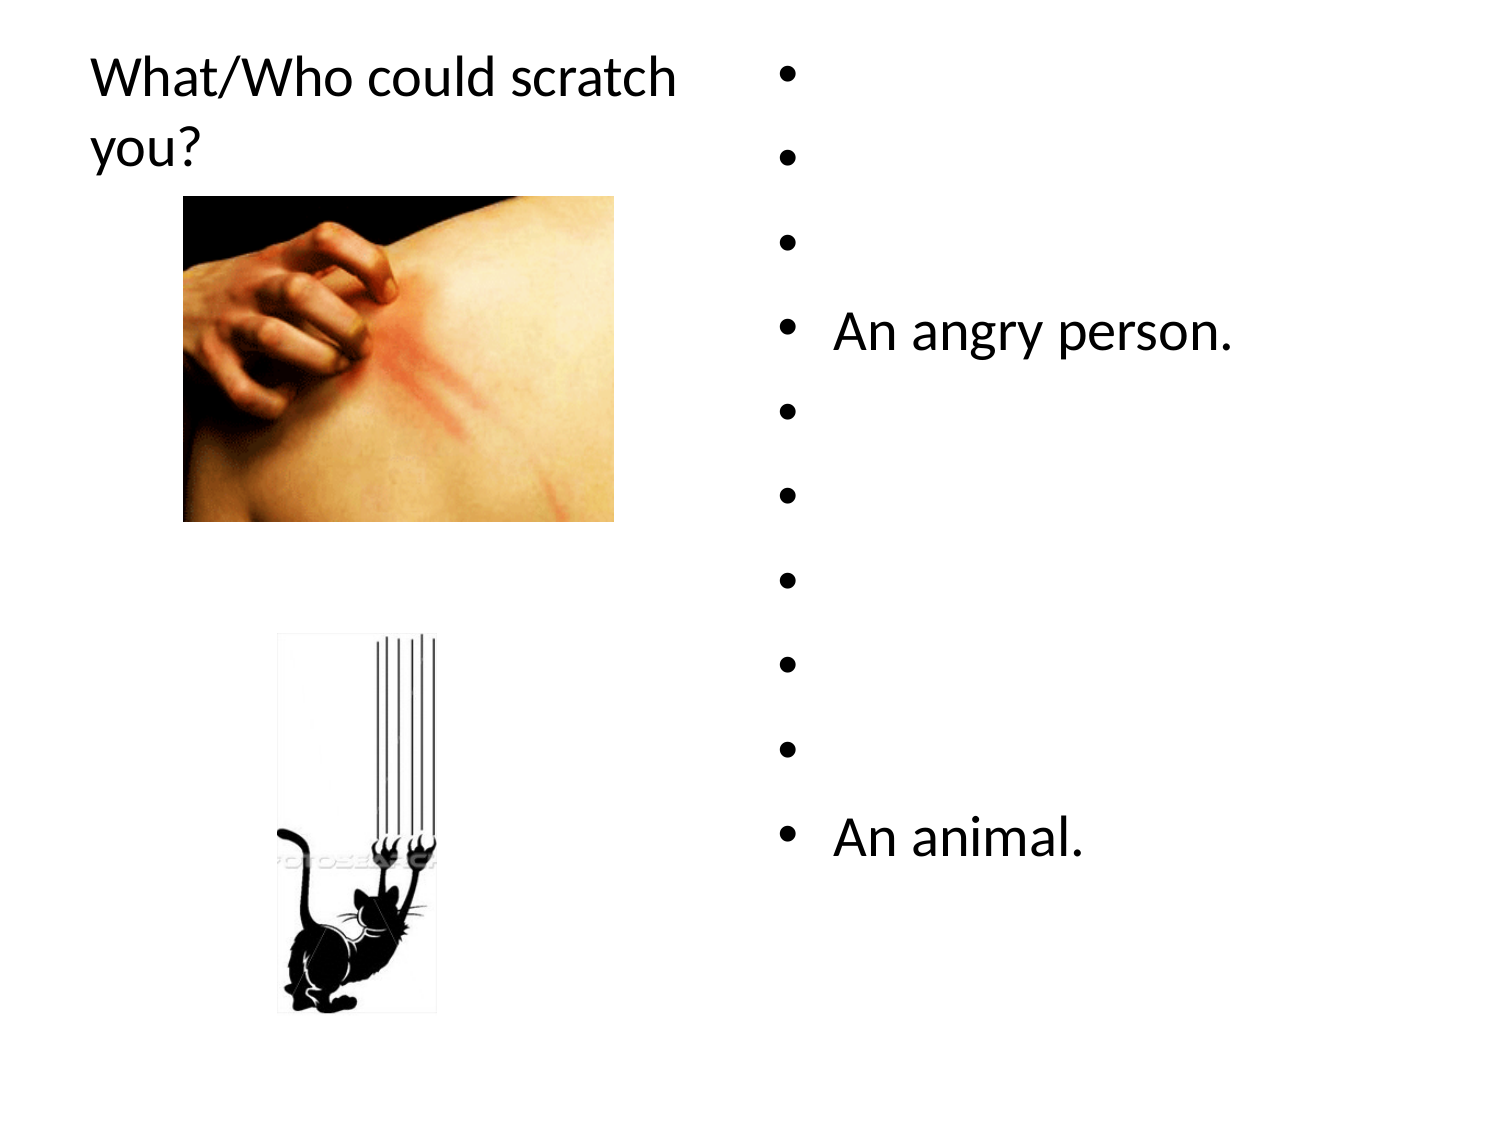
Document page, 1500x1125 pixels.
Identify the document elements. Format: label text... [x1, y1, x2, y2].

list An angry person. An animal. [762, 30, 1426, 1005]
picture [183, 196, 614, 522]
picture [277, 633, 437, 1036]
list What/Who could scratch you? [75, 30, 738, 1005]
